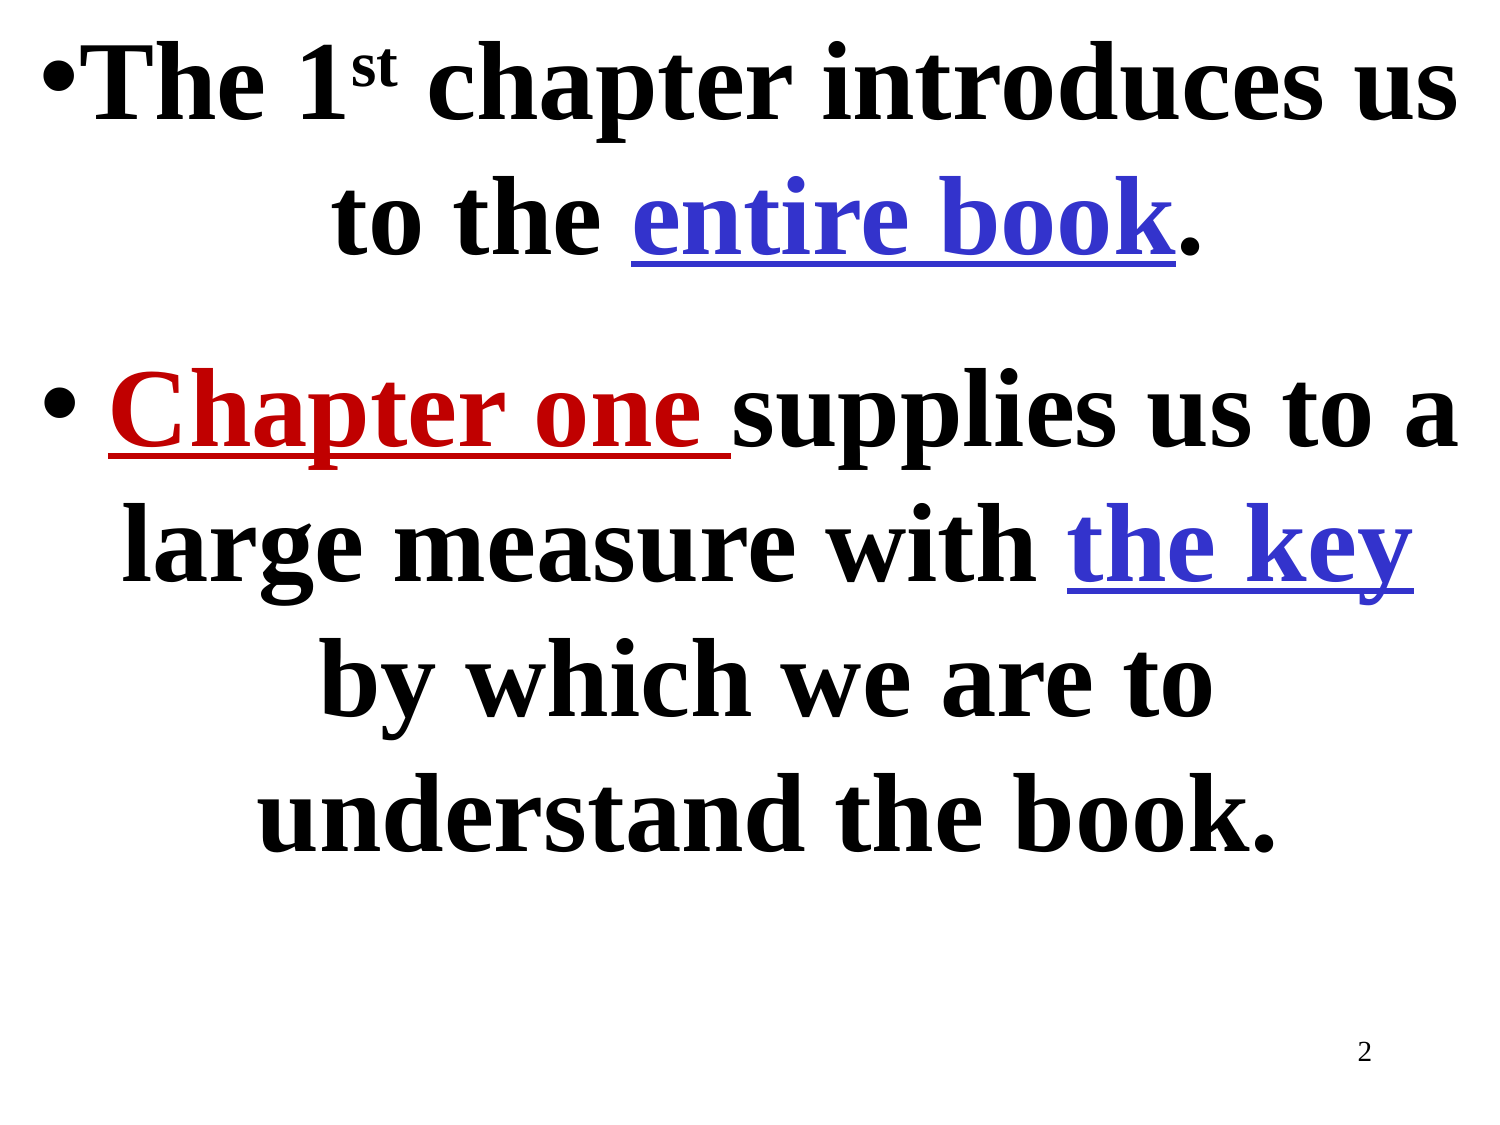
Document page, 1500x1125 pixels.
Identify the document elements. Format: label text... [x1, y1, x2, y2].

text_box <number> [1074, 1025, 1388, 1100]
text_box The 1st chapter introduces us to the entire book. Chapter one supplies us to a large measure with the key by which we are to understand the book. [0, 0, 1500, 1017]
